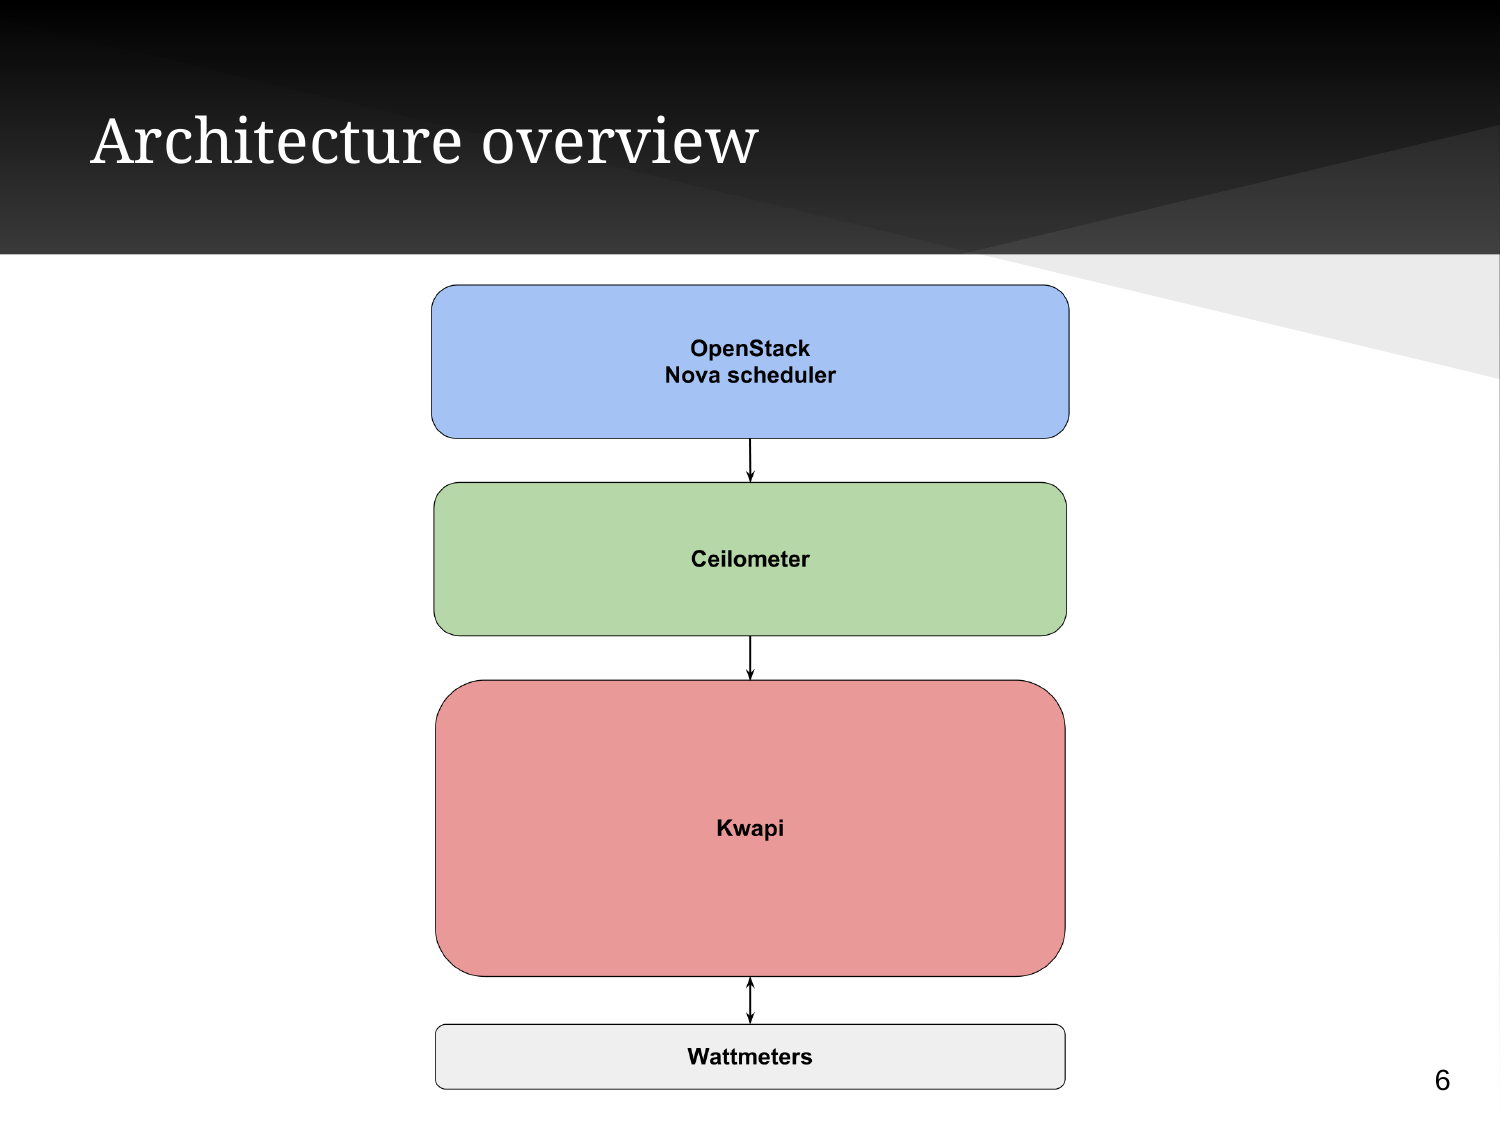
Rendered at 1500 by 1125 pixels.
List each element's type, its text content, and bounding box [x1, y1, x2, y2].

picture [387, 267, 1113, 1100]
title Architecture overview [75, 45, 1425, 233]
text_box 6 [1419, 1046, 1471, 1097]
